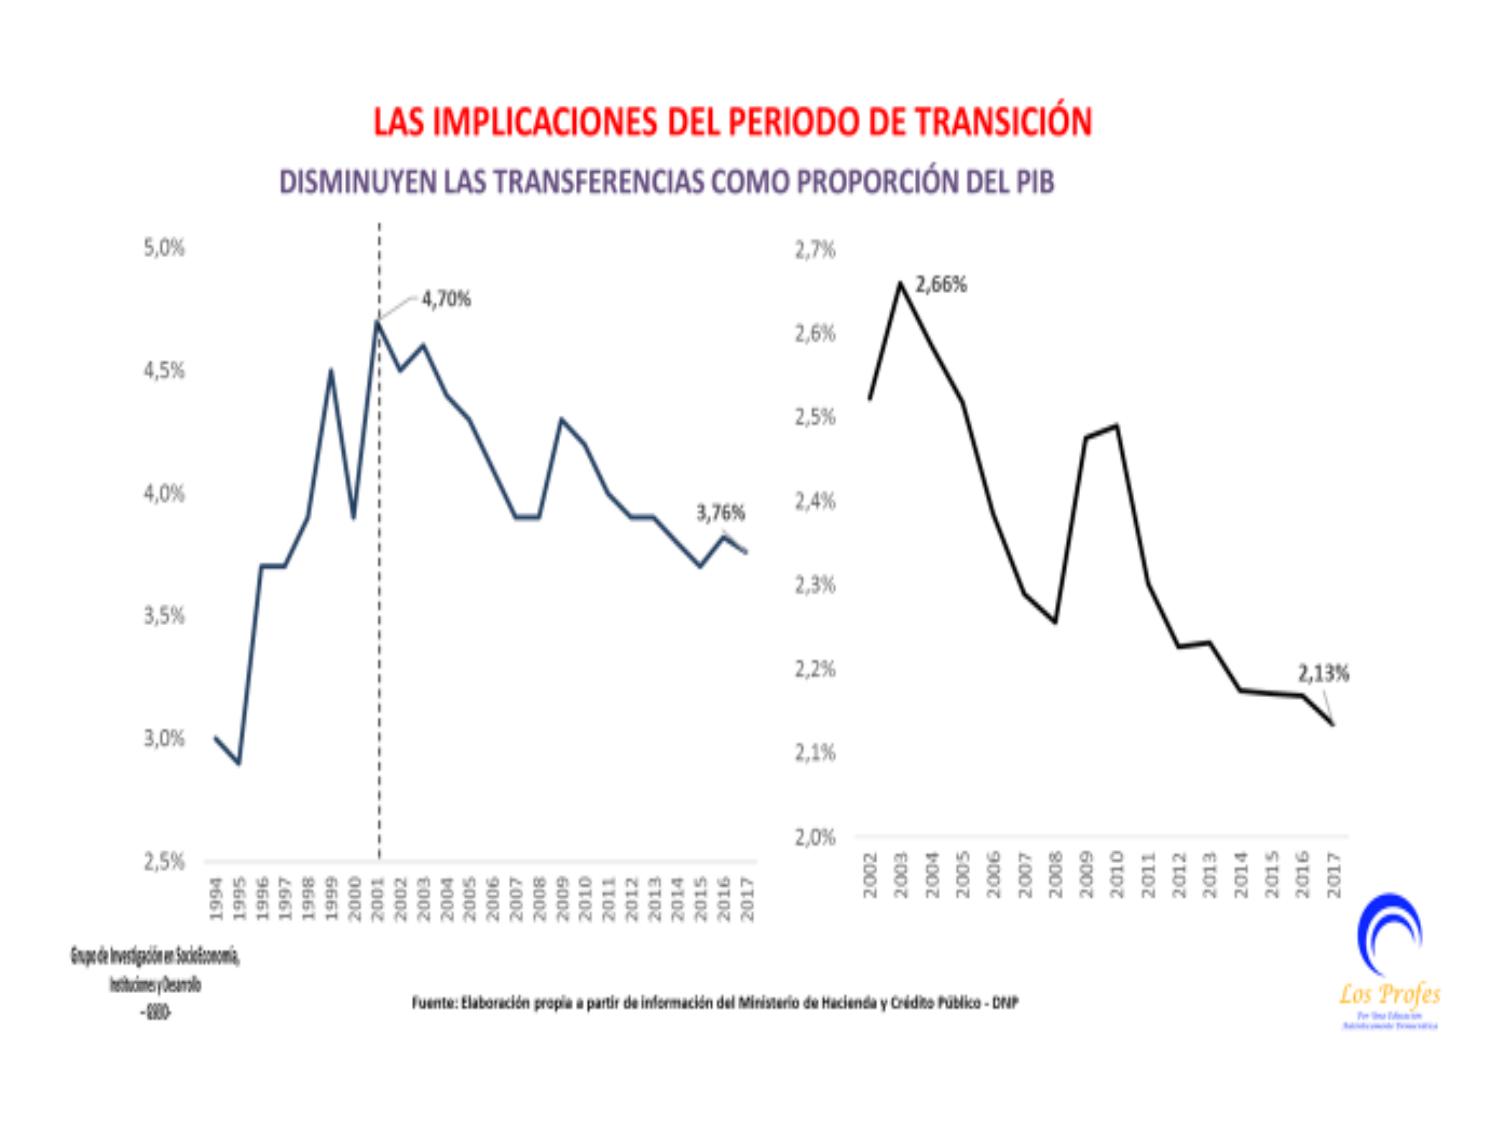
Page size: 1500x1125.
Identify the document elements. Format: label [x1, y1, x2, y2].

picture [68, 44, 1449, 1040]
